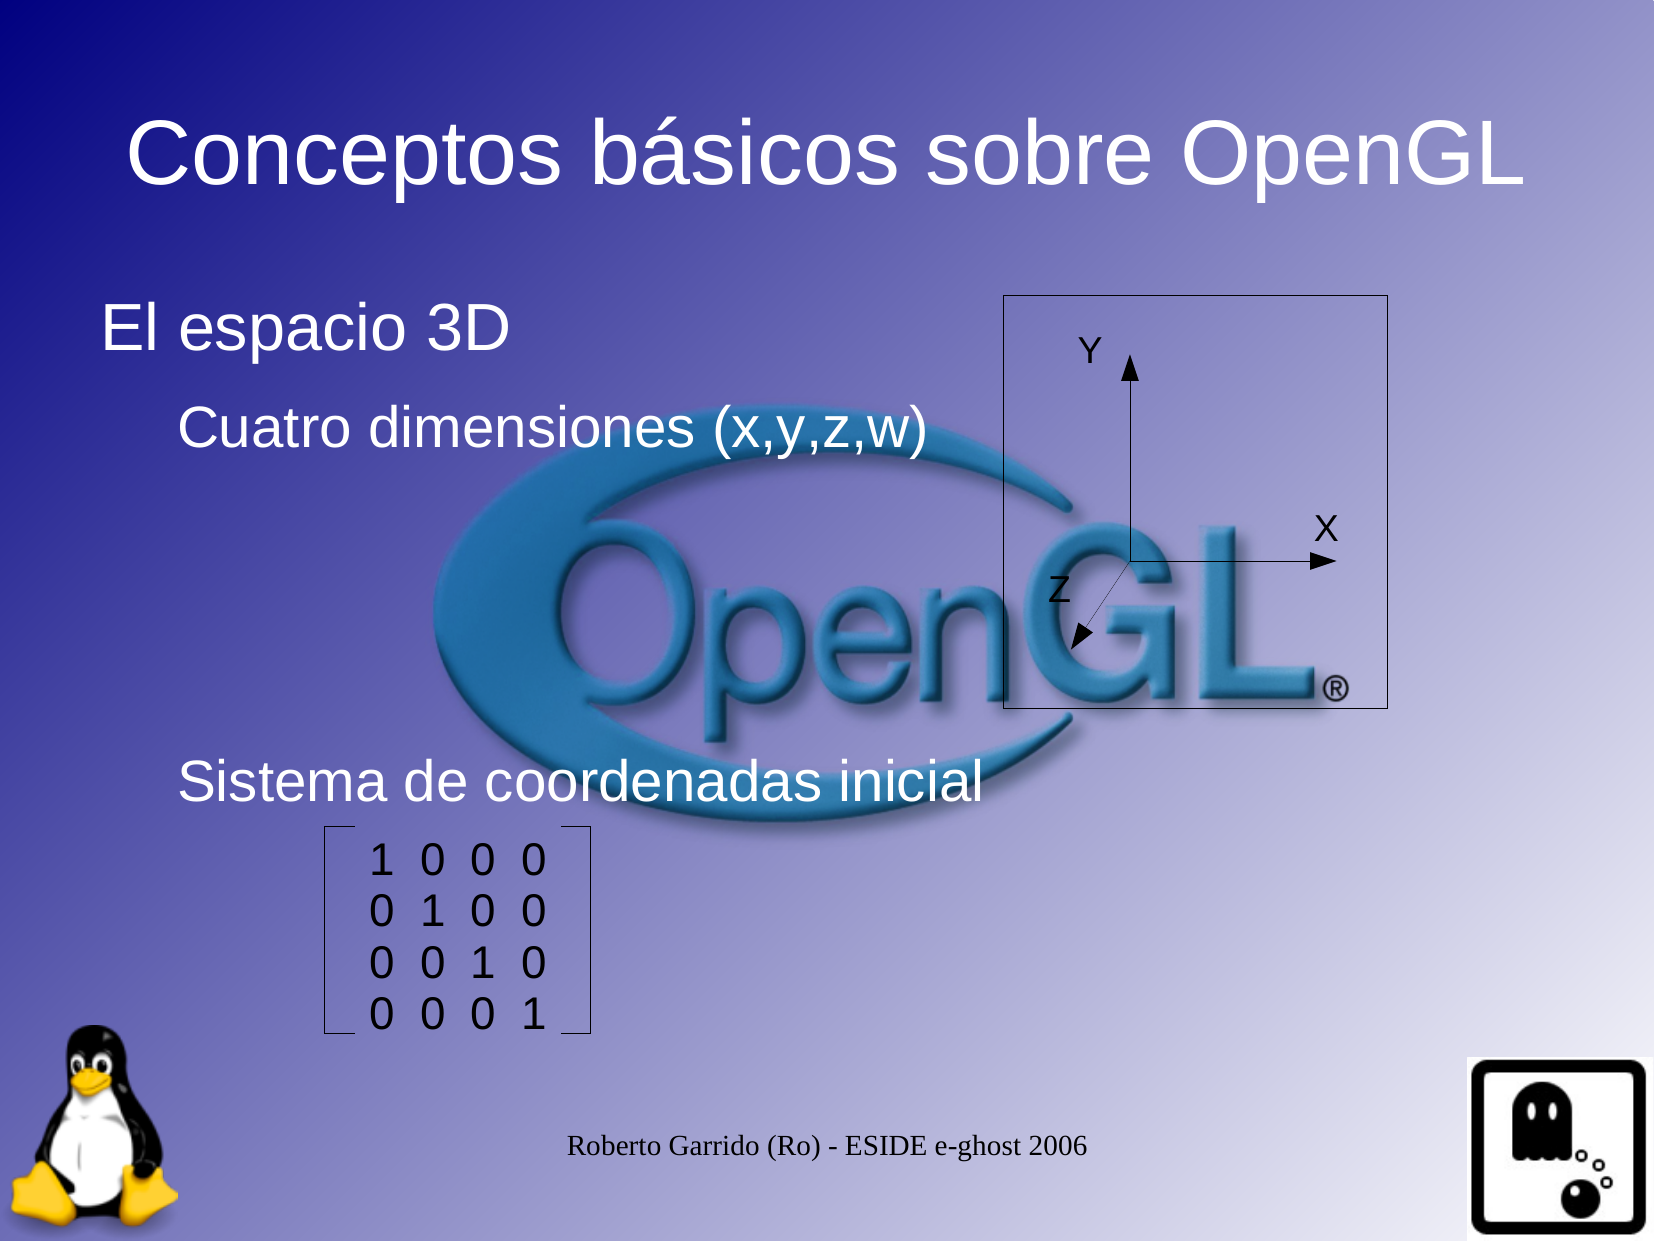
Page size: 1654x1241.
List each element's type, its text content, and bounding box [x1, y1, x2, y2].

text_box 1 0 0 0 0 1 0 0 0 0 1 0 0 0 0 1 [354, 826, 591, 1093]
text_box X [1299, 499, 1359, 557]
list El espacio 3D Cuatro dimensiones (x,y,z,w) Sistema de coordenadas inicial [82, 290, 1571, 1109]
title Conceptos básicos sobre OpenGL [82, 49, 1571, 257]
picture [1467, 1057, 1654, 1241]
picture [0, 1025, 178, 1241]
text_box Z [1033, 560, 1093, 618]
text_box Y [1062, 322, 1123, 380]
